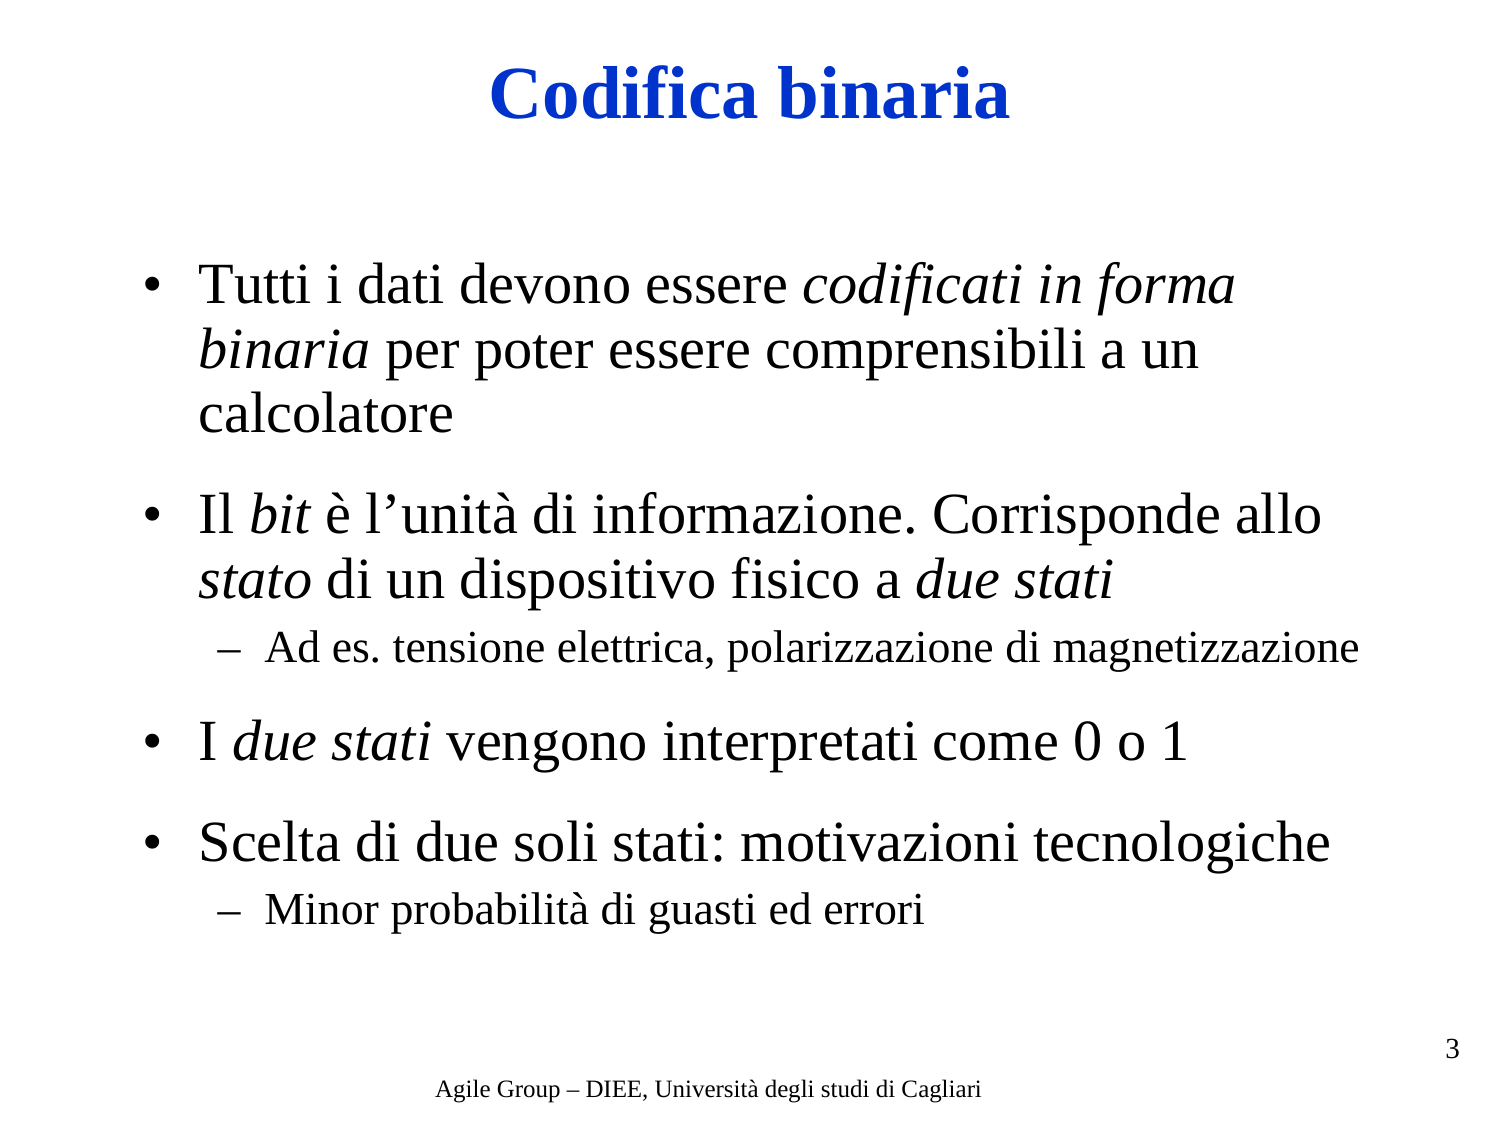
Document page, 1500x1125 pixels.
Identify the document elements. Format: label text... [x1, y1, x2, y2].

title Codifica binaria [112, 12, 1388, 175]
list Tutti i dati devono essere codificati in forma binaria per poter essere comprensibili a un calcolatore Il bit è l’unità di informazione. Corrisponde allo stato di un dispositivo fisico a due stati Ad es. tensione elettrica, polarizzazione di magnetizzazione I due stati vengono interpretati come 0 o 1 Scelta di due soli stati: motivazioni tecnologiche Minor probabilità di guasti ed errori [127, 244, 1403, 943]
